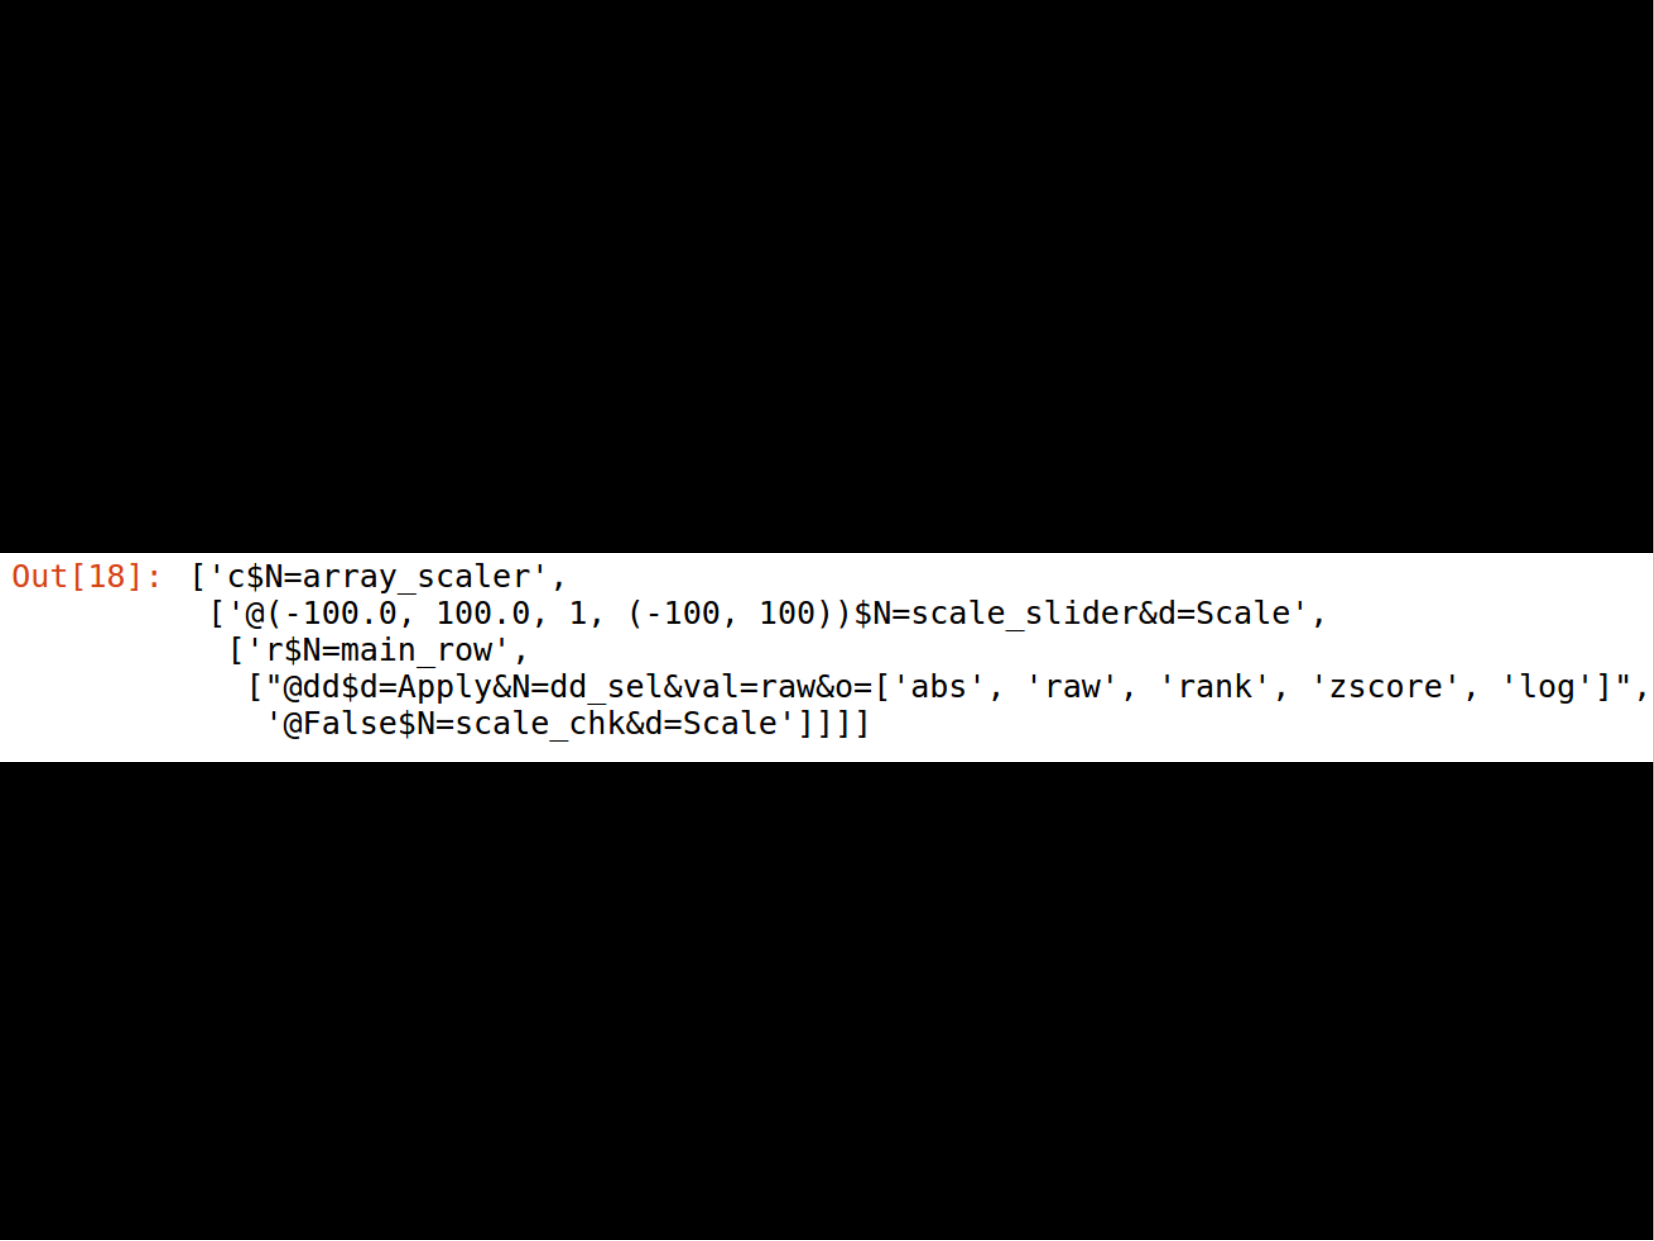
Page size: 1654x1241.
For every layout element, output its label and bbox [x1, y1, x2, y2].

picture [0, 553, 1654, 762]
